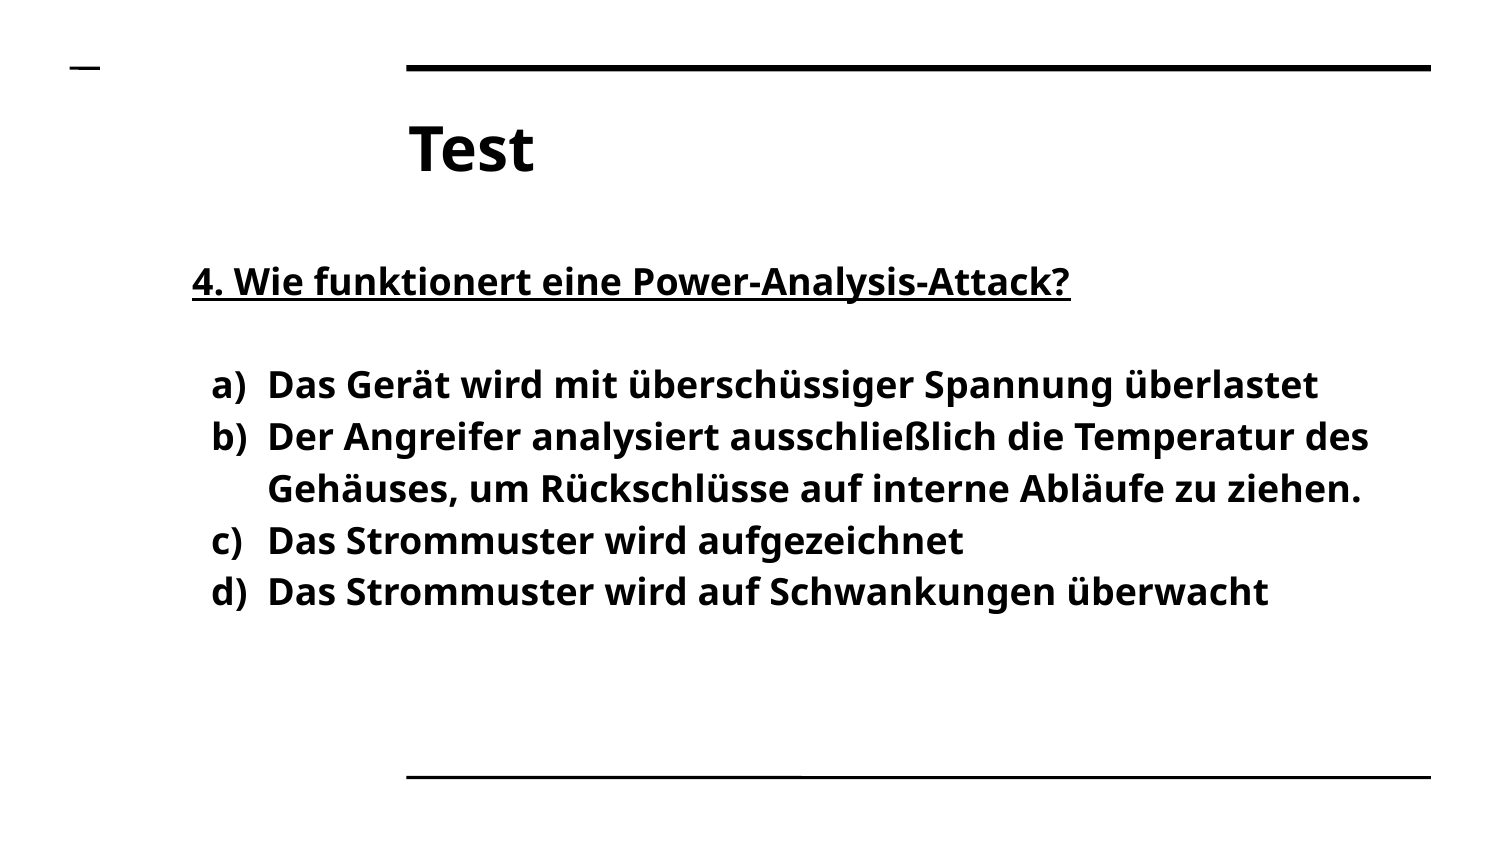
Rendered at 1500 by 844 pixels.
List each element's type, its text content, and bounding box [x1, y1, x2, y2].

list 4. Wie funktionert eine Power-Analysis-Attack? Das Gerät wird mit überschüssiger Spannung überlastet Der Angreifer analysiert ausschließlich die Temperatur des Gehäuses, um Rückschlüsse auf interne Abläufe zu ziehen. Das Strommuster wird aufgezeichnet Das Strommuster wird auf Schwankungen überwacht [177, 236, 1500, 729]
title Test [393, 94, 1431, 199]
